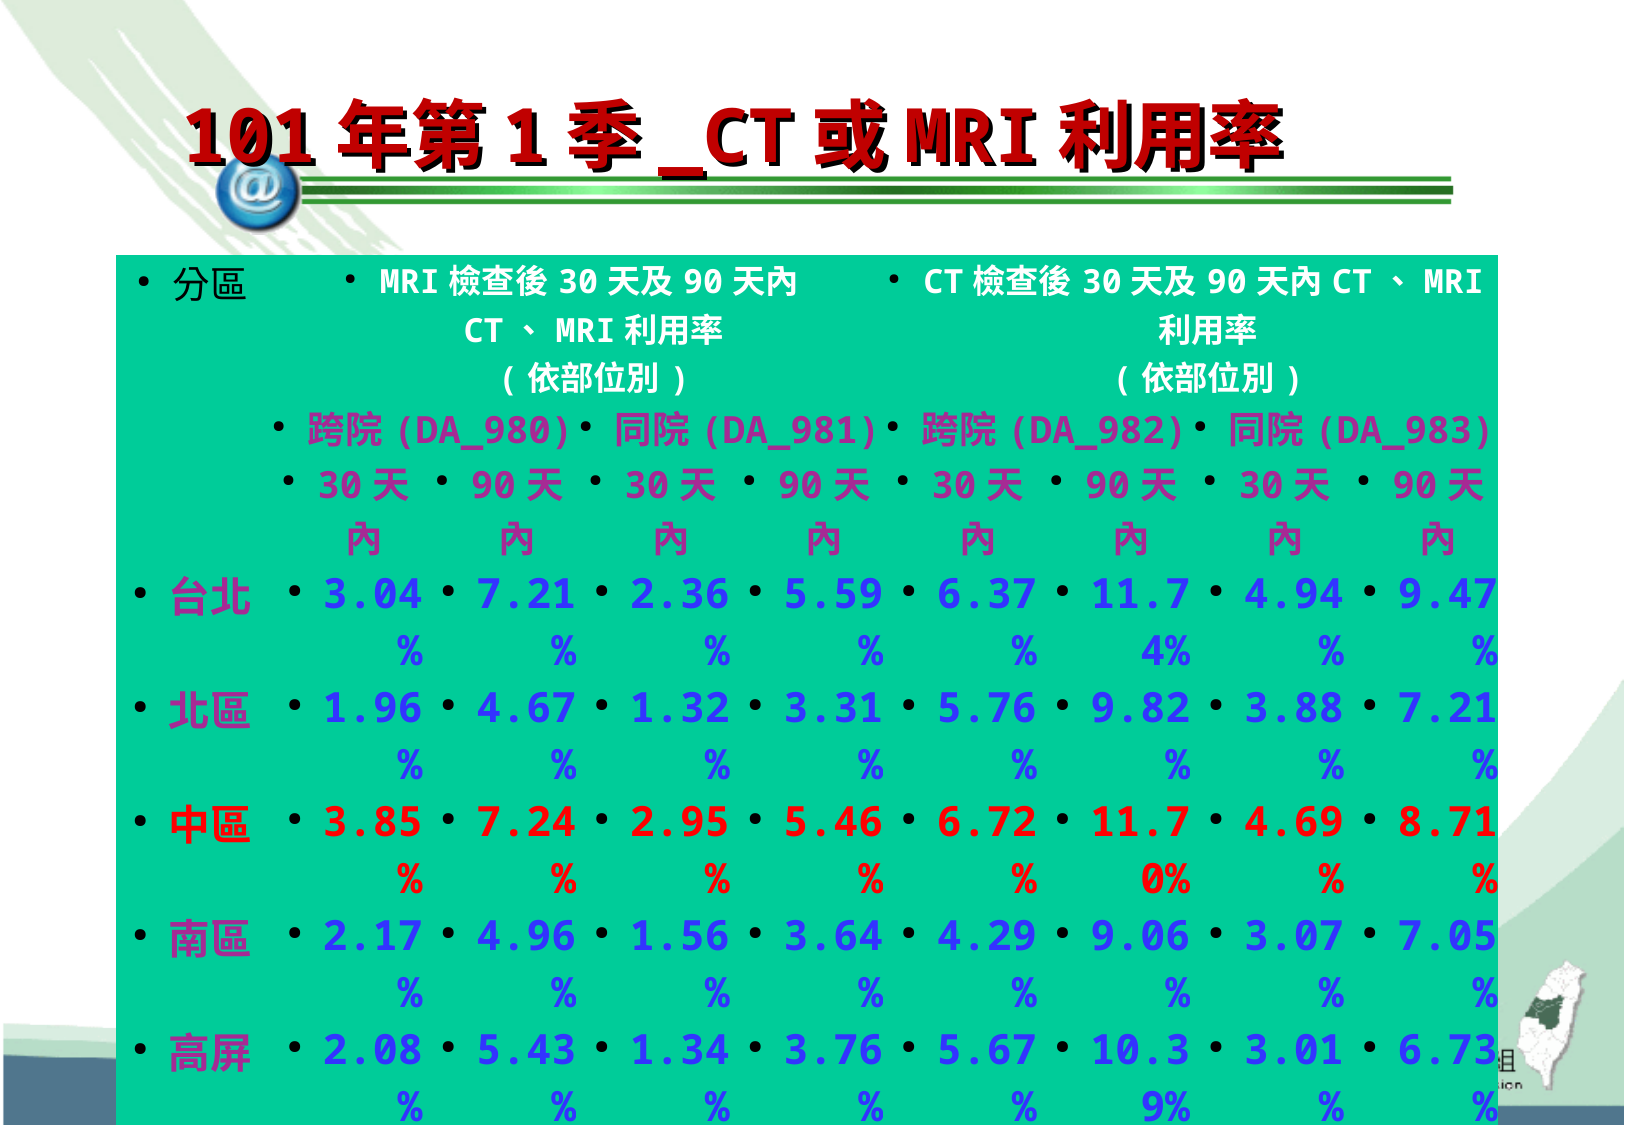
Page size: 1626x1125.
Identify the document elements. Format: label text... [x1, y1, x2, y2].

table_cell 90天內 [730, 455, 883, 564]
table_cell 7.21% [1344, 678, 1498, 792]
table_cell 高屏 [116, 1020, 269, 1125]
table_cell 9.82% [1037, 678, 1190, 792]
table_cell 3.07% [1190, 906, 1344, 1020]
table_cell 6.37% [883, 564, 1037, 678]
table_cell 跨院(DA_982) [883, 400, 1190, 455]
table_cell 3.76% [730, 1020, 883, 1125]
table_cell 90天內 [1037, 455, 1190, 564]
table_cell 台北 [116, 564, 269, 678]
table_cell 7.21% [423, 564, 576, 678]
table_cell 同院(DA_981) [576, 400, 883, 455]
table_header CT檢查後30天及90天內CT、MRI利用率 (依部位別) [883, 255, 1498, 400]
table_cell 3.04% [269, 564, 423, 678]
table_header MRI檢查後30天及90天內CT、MRI利用率 (依部位別) [269, 255, 883, 400]
table_cell 2.95% [576, 792, 730, 906]
table_cell 1.56% [576, 906, 730, 1020]
table_cell 同院(DA_983) [1190, 400, 1498, 455]
table_cell 4.69% [1190, 792, 1344, 906]
table_cell 7.24% [423, 792, 576, 906]
table_cell 4.94% [1190, 564, 1344, 678]
table_cell 5.59% [730, 564, 883, 678]
table_cell 10.39% [1037, 1020, 1190, 1125]
table_cell 5.76% [883, 678, 1037, 792]
table_cell 2.08% [269, 1020, 423, 1125]
table_cell 3.01% [1190, 1020, 1344, 1125]
table_cell 5.46% [730, 792, 883, 906]
table_cell 7.05% [1344, 906, 1498, 1020]
table_cell 30天內 [1190, 455, 1344, 564]
table_cell 3.64% [730, 906, 883, 1020]
table_cell 1.96% [269, 678, 423, 792]
table_cell 3.85% [269, 792, 423, 906]
table_cell 90天內 [423, 455, 576, 564]
table_cell 4.96% [423, 906, 576, 1020]
table_cell 5.43% [423, 1020, 576, 1125]
table_cell 3.88% [1190, 678, 1344, 792]
table_cell 5.67% [883, 1020, 1037, 1125]
table_cell 2.36% [576, 564, 730, 678]
table_cell 跨院(DA_980) [269, 400, 576, 455]
table_cell 6.73% [1344, 1020, 1498, 1125]
table_cell 6.72% [883, 792, 1037, 906]
table_cell 8.71% [1344, 792, 1498, 906]
table_cell 南區 [116, 906, 269, 1020]
table_cell 4.29% [883, 906, 1037, 1020]
table_cell 1.32% [576, 678, 730, 792]
table_cell 1.34% [576, 1020, 730, 1125]
table_cell 中區 [116, 792, 269, 906]
table_cell 9.47% [1344, 564, 1498, 678]
table_cell 30天內 [576, 455, 730, 564]
table_cell 11.74% [1037, 564, 1190, 678]
text_box 101年第1季_CT或MRI利用率 [32, 79, 1432, 268]
table_cell 4.67% [423, 678, 576, 792]
table_cell 30天內 [269, 455, 423, 564]
table_header 分區 [116, 255, 269, 564]
table_cell 3.31% [730, 678, 883, 792]
table_cell 北區 [116, 678, 269, 792]
table_cell 9.06% [1037, 906, 1190, 1020]
table_cell 90天內 [1344, 455, 1498, 564]
table_cell 30天內 [883, 455, 1037, 564]
table_cell 2.17% [269, 906, 423, 1020]
table_cell 11.70% [1037, 792, 1190, 906]
